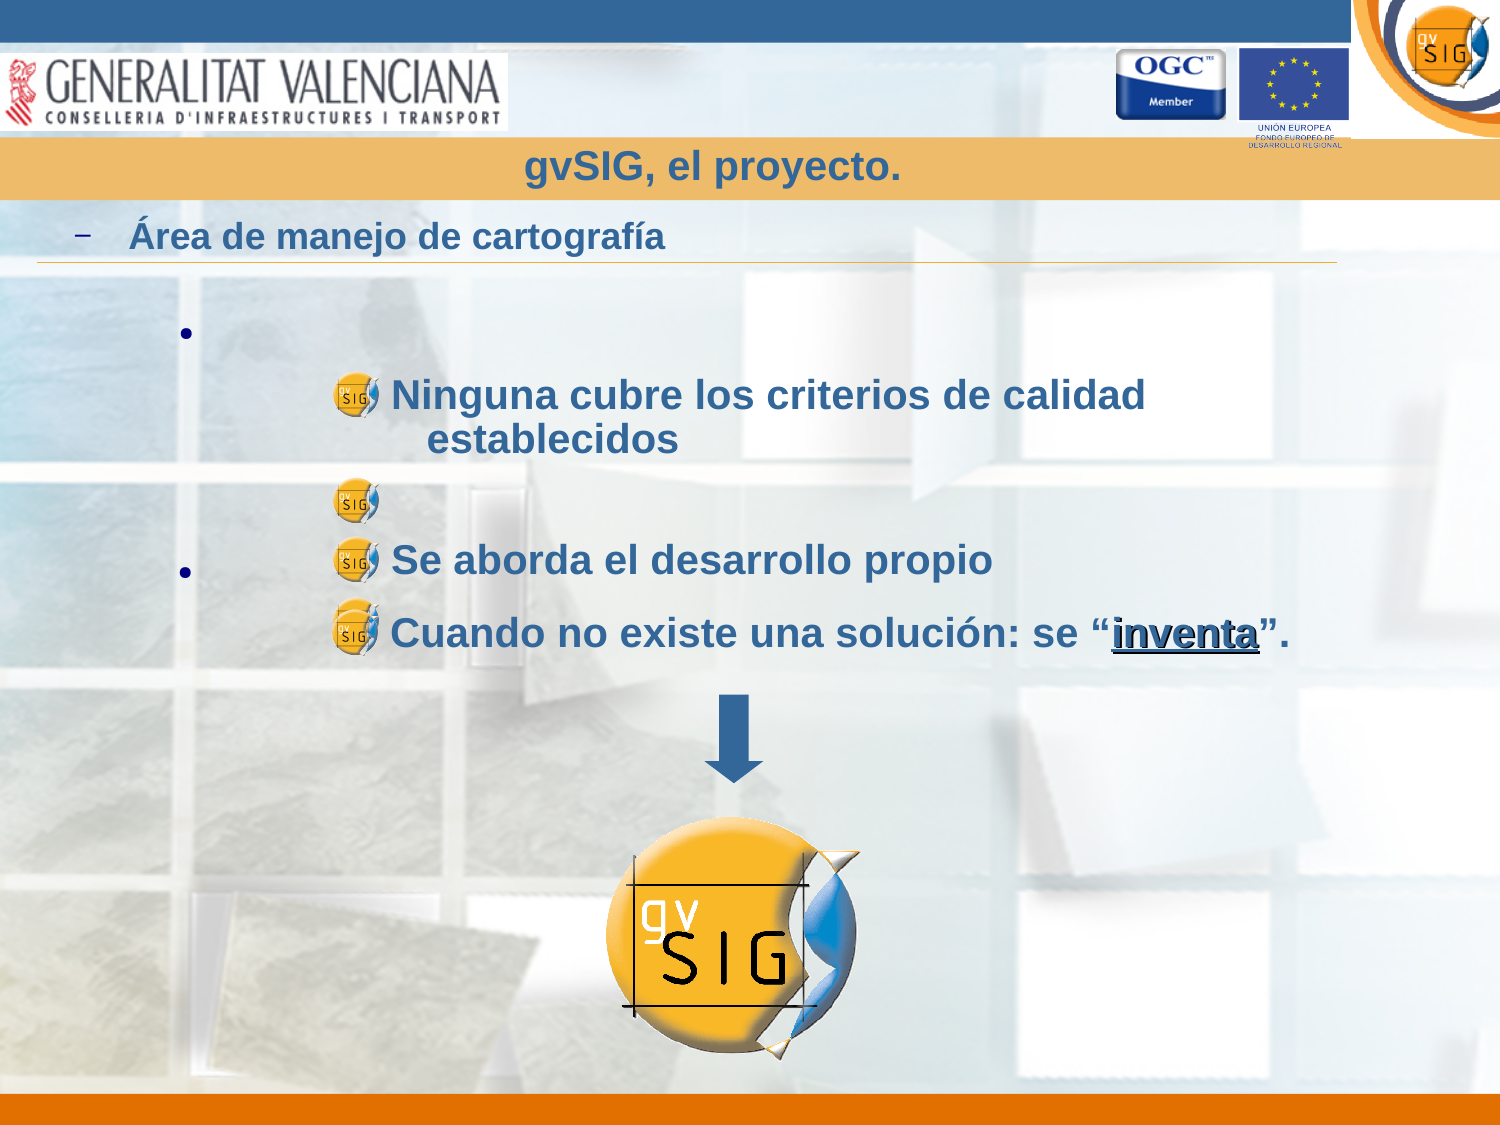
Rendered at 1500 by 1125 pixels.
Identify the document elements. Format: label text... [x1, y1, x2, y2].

list Ninguna cubre los criterios de calidad establecidos Se aborda el desarrollo propio [143, 312, 1349, 550]
text_box gvSIG, el proyecto. [6, 137, 1420, 207]
text_box [704, 694, 764, 784]
picture [601, 814, 862, 1063]
list Cuando no existe una solución: se “inventa”. [142, 550, 1349, 671]
picture [1237, 0, 1500, 139]
picture [1116, 49, 1226, 120]
text_box Área de manejo de cartografía [25, 209, 813, 274]
picture [0, 53, 508, 131]
